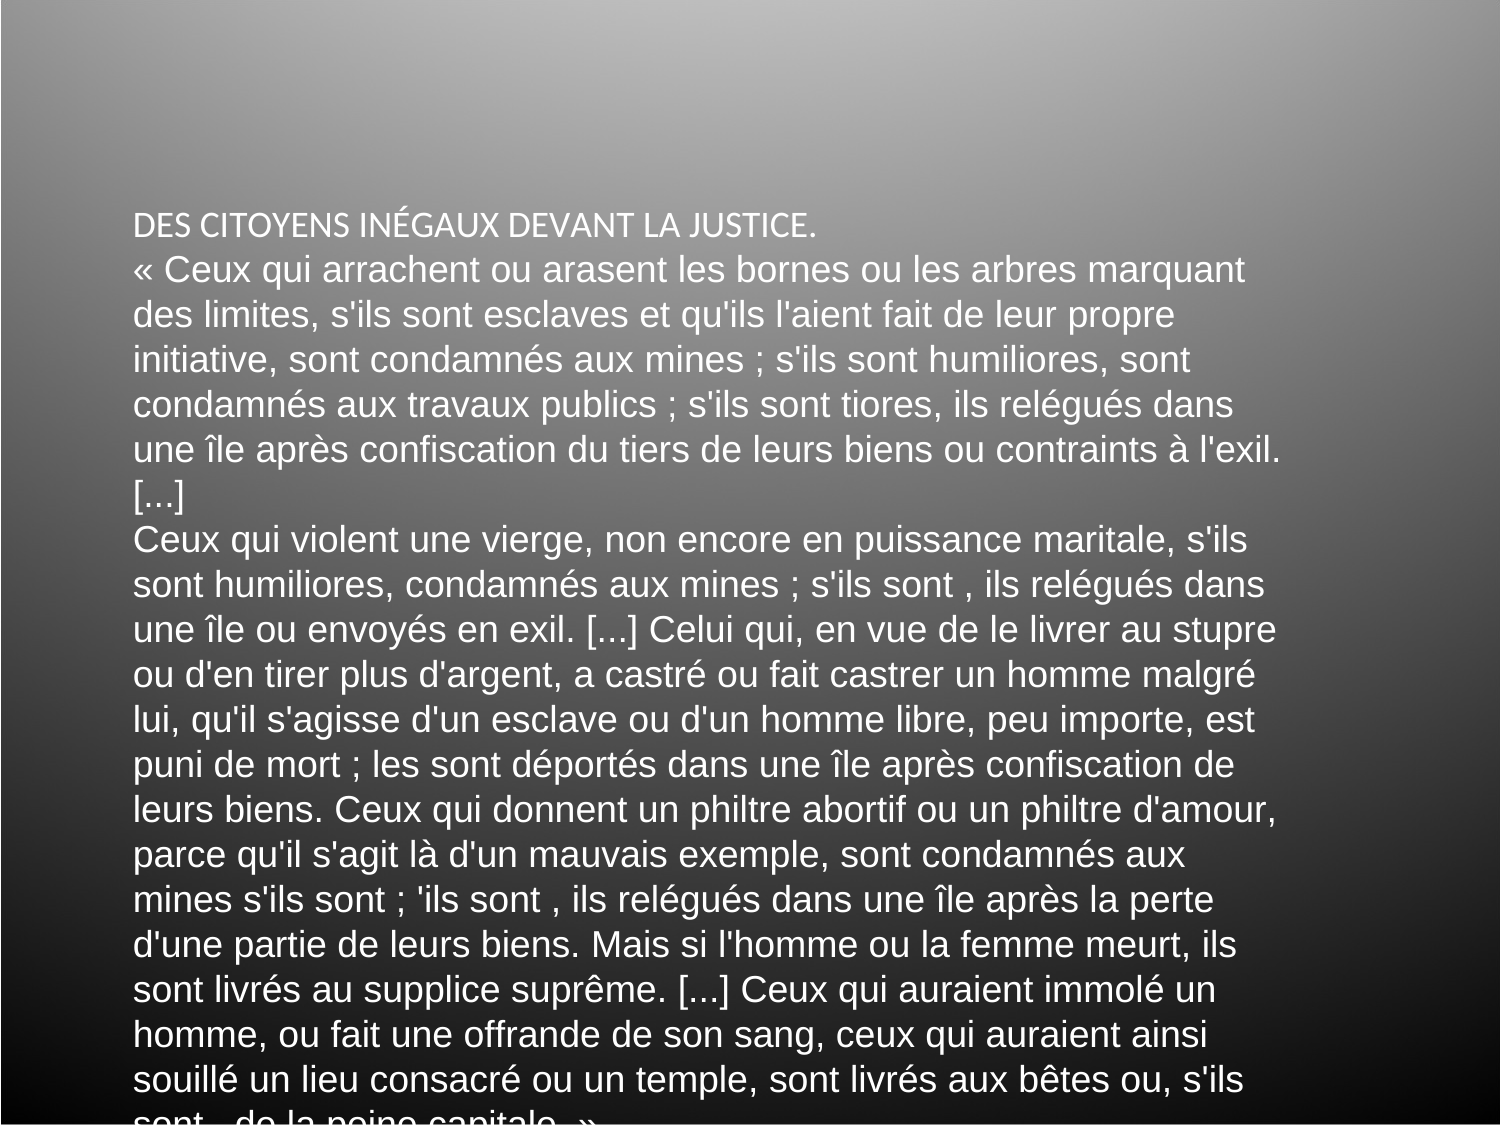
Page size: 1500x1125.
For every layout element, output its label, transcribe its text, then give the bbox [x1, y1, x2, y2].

text_box DES CITOYENS INÉGAUX DEVANT LA JUSTICE. « Ceux qui arrachent ou arasent les bornes ou les arbres marquant des limites, s'ils sont esclaves et qu'ils l'aient fait de leur propre initiative, sont condamnés aux mines ; s'ils sont humiliores, sont condamnés aux travaux publics ; s'ils sont tiores, ils relégués dans une île après confiscation du tiers de leurs biens ou contraints à l'exil. [...] Ceux qui violent une vierge, non encore en puissance maritale, s'ils sont humiliores, condamnés aux mines ; s'ils sont , ils relégués dans une île ou envoyés en exil. [...] Celui qui, en vue de le livrer au stupre ou d'en tirer plus d'argent, a castré ou fait castrer un homme malgré lui, qu'il s'agisse d'un esclave ou d'un homme libre, peu importe, est puni de mort ; les sont déportés dans une île après confiscation de leurs biens. Ceux qui donnent un philtre abortif ou un philtre d'amour, parce qu'il s'agit là d'un mauvais exemple, sont condamnés aux mines s'ils sont ; 'ils sont , ils relégués dans une île après la perte d'une partie de leurs biens. Mais si l'homme ou la femme meurt, ils sont livrés au supplice suprême. [...] Ceux qui auraient immolé un homme, ou fait une offrande de son sang, ceux qui auraient ainsi souillé un lieu consacré ou un temple, sont livrés aux bêtes ou, s'ils sont , de la peine capitale. » Paul (juriste romain), , 230 [118, 147, 1300, 1125]
picture [0, 0, 1500, 1125]
